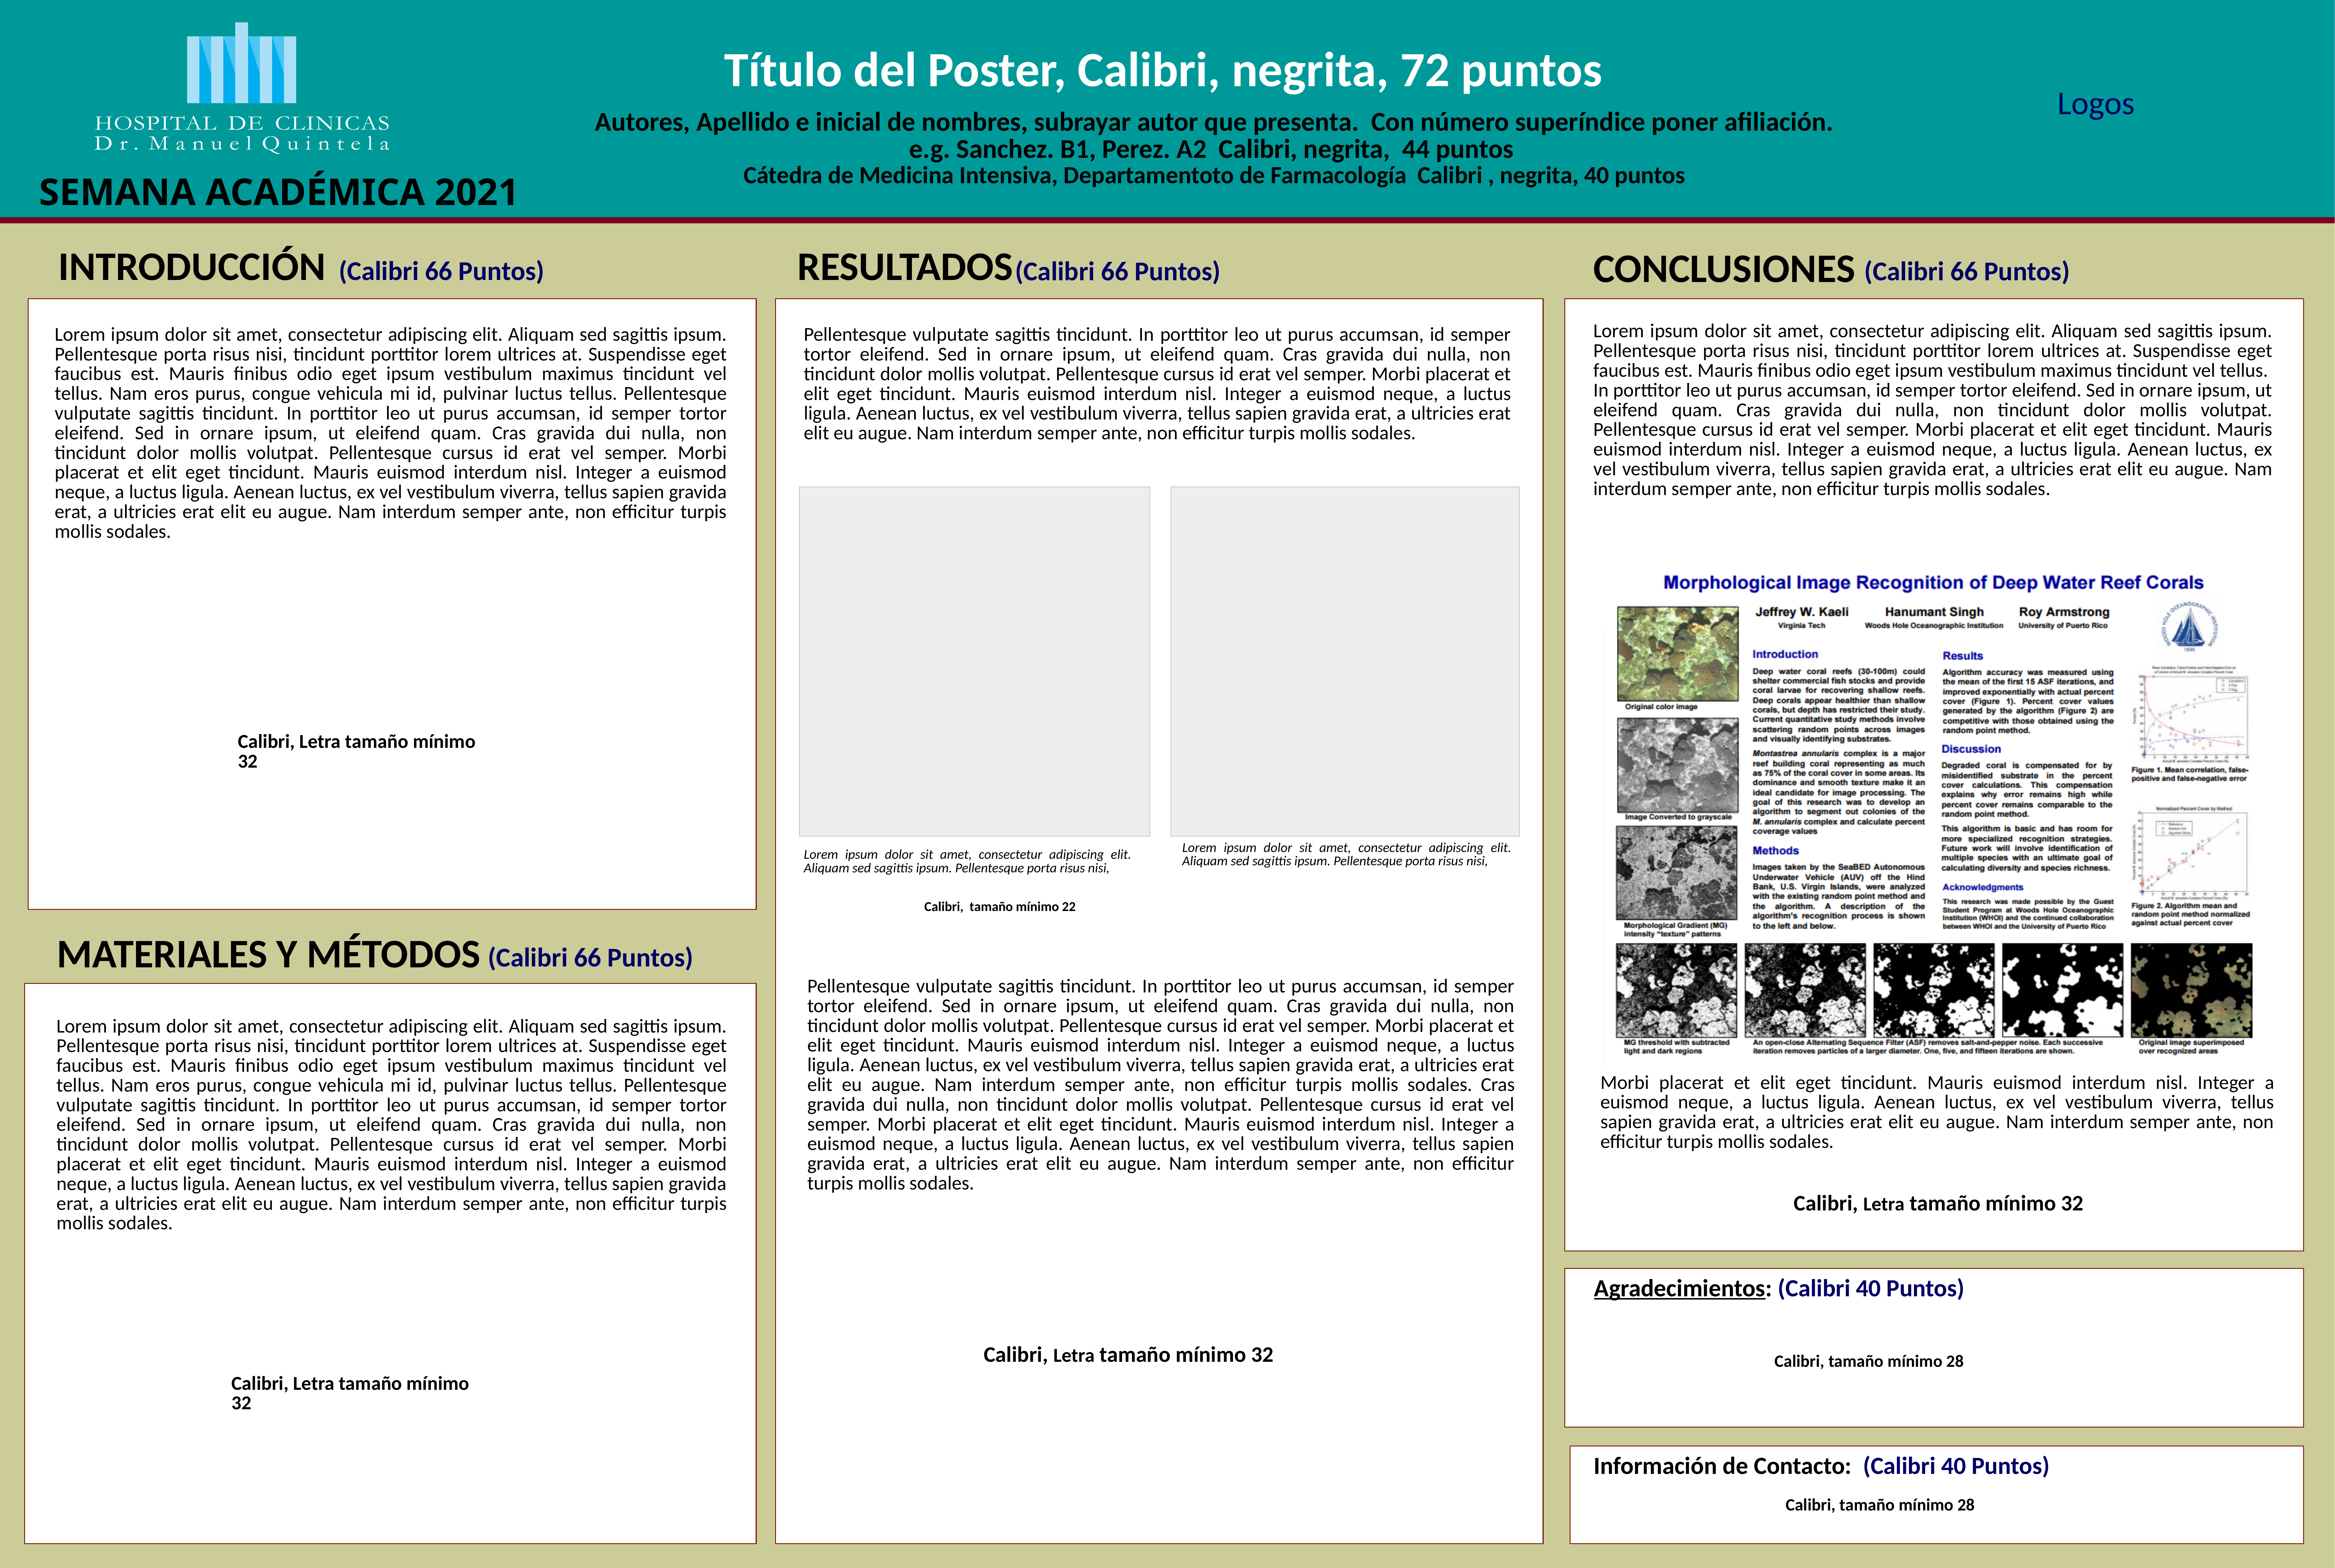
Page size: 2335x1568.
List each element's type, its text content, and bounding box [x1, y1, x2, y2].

text_box Calibri, Letra tamaño mínimo 32 [227, 1373, 498, 1401]
text_box Información de Contacto: (Calibri 40 Puntos) [1589, 1453, 2054, 1495]
text_box Calibri, Letra tamaño mínimo 32 [979, 1343, 1278, 1375]
text_box [24, 983, 756, 1544]
text_box Lorem ipsum dolor sit amet, consectetur adipiscing elit. Aliquam sed sagittis ipsum. Pellentesque porta risus nisi, [799, 847, 1136, 885]
text_box Agradecimientos: (Calibri 40 Puntos) [1590, 1276, 1969, 1317]
text_box Calibri, tamaño mínimo 28 [1781, 1495, 1979, 1521]
text_box Morbi placerat et elit eget tincidunt. Mauris euismod interdum nisl. Integer a euismod neque, a luctus ligula. Aenean luctus, ex vel vestibulum viverra, tellus sapien gravida erat, a ultricies erat elit eu augue. Nam interdum semper ante, non efficitur turpis mollis sodales. [1596, 1072, 2279, 1173]
text_box Lorem ipsum dolor sit amet, consectetur adipiscing elit. Aliquam sed sagittis ipsum. Pellentesque porta risus nisi, tincidunt porttitor lorem ultrices at. Suspendisse eget faucibus est. Mauris finibus odio eget ipsum vestibulum maximus tincidunt vel tellus. Nam eros purus, congue vehicula mi id, pulvinar luctus tellus. Pellentesque vulputate sagittis tincidunt. In porttitor leo ut purus accumsan, id semper tortor eleifend. Sed in ornare ipsum, ut eleifend quam. Cras gravida dui nulla, non tincidunt dolor mollis volutpat. Pellentesque cursus id erat vel semper. Morbi placerat et elit eget tincidunt. Mauris euismod interdum nisl. Integer a euismod neque, a luctus ligula. Aenean luctus, ex vel vestibulum viverra, tellus sapien gravida erat, a ultricies erat elit eu augue. Nam interdum semper ante, non efficitur turpis mollis sodales. [50, 324, 732, 620]
text_box (Calibri 66 Puntos) [1860, 258, 2084, 295]
text_box (Calibri 66 Puntos) [483, 944, 708, 982]
text_box [1565, 299, 2304, 1251]
text_box [1570, 1446, 2304, 1544]
text_box [775, 299, 1543, 1544]
text_box [1565, 1268, 2304, 1427]
text_box (Calibri 66 Puntos) [334, 258, 559, 295]
text_box Pellentesque vulputate sagittis tincidunt. In porttitor leo ut purus accumsan, id semper tortor eleifend. Sed in ornare ipsum, ut eleifend quam. Cras gravida dui nulla, non tincidunt dolor mollis volutpat. Pellentesque cursus id erat vel semper. Morbi placerat et elit eget tincidunt. Mauris euismod interdum nisl. Integer a euismod neque, a luctus ligula. Aenean luctus, ex vel vestibulum viverra, tellus sapien gravida erat, a ultricies erat elit eu augue. Nam interdum semper ante, non efficitur turpis mollis sodales. Cras gravida dui nulla, non tincidunt dolor mollis volutpat. Pellentesque cursus id erat vel semper. Morbi placerat et elit eget tincidunt. Mauris euismod interdum nisl. Integer a euismod neque, a luctus ligula. Aenean luctus, ex vel vestibulum viverra, tellus sapien gravida erat, a ultricies erat elit eu augue. Nam interdum semper ante, non efficitur turpis mollis sodales. [803, 976, 1519, 1245]
text_box INTRODUCCIÓN [54, 247, 335, 303]
text_box Título del Poster, Calibri, negrita, 72 puntos [700, 47, 1627, 126]
text_box Lorem ipsum dolor sit amet, consectetur adipiscing elit. Aliquam sed sagittis ipsum. Pellentesque porta risus nisi, tincidunt porttitor lorem ultrices at. Suspendisse eget faucibus est. Mauris finibus odio eget ipsum vestibulum maximus tincidunt vel tellus. In porttitor leo ut purus accumsan, id semper tortor eleifend. Sed in ornare ipsum, ut eleifend quam. Cras gravida dui nulla, non tincidunt dolor mollis volutpat. Pellentesque cursus id erat vel semper. Morbi placerat et elit eget tincidunt. Mauris euismod interdum nisl. Integer a euismod neque, a luctus ligula. Aenean luctus, ex vel vestibulum viverra, tellus sapien gravida erat, a ultricies erat elit eu augue. Nam interdum semper ante, non efficitur turpis mollis sodales. [1589, 320, 2277, 561]
text_box RESULTADOS [793, 247, 1021, 303]
text_box Calibri, tamaño mínimo 28 [1770, 1352, 2028, 1381]
text_box MATERIALES Y MÉTODOS [52, 935, 492, 990]
text_box Calibri, Letra tamaño mínimo 32 [233, 731, 505, 760]
text_box Calibri, tamaño mínimo 22 [920, 899, 1084, 930]
text_box Logos [1983, 87, 2210, 143]
text_box Calibri, Letra tamaño mínimo 32 [1789, 1192, 2088, 1223]
text_box CONCLUSIONES [1589, 249, 1864, 305]
text_box Lorem ipsum dolor sit amet, consectetur adipiscing elit. Aliquam sed sagittis ipsum. Pellentesque porta risus nisi, [1178, 840, 1516, 878]
text_box SEMANA ACADÉMICA 2021 [35, 163, 463, 209]
text_box Lorem ipsum dolor sit amet, consectetur adipiscing elit. Aliquam sed sagittis ipsum. Pellentesque porta risus nisi, tincidunt porttitor lorem ultrices at. Suspendisse eget faucibus est. Mauris finibus odio eget ipsum vestibulum maximus tincidunt vel tellus. Nam eros purus, congue vehicula mi id, pulvinar luctus tellus. Pellentesque vulputate sagittis tincidunt. In porttitor leo ut purus accumsan, id semper tortor eleifend. Sed in ornare ipsum, ut eleifend quam. Cras gravida dui nulla, non tincidunt dolor mollis volutpat. Pellentesque cursus id erat vel semper. Morbi placerat et elit eget tincidunt. Mauris euismod interdum nisl. Integer a euismod neque, a luctus ligula. Aenean luctus, ex vel vestibulum viverra, tellus sapien gravida erat, a ultricies erat elit eu augue. Nam interdum semper ante, non efficitur turpis mollis sodales. [52, 1015, 732, 1312]
picture [56, 6, 429, 163]
text_box Pellentesque vulputate sagittis tincidunt. In porttitor leo ut purus accumsan, id semper tortor eleifend. Sed in ornare ipsum, ut eleifend quam. Cras gravida dui nulla, non tincidunt dolor mollis volutpat. Pellentesque cursus id erat vel semper. Morbi placerat et elit eget tincidunt. Mauris euismod interdum nisl. Integer a euismod neque, a luctus ligula. Aenean luctus, ex vel vestibulum viverra, tellus sapien gravida erat, a ultricies erat elit eu augue. Nam interdum semper ante, non efficitur turpis mollis sodales. [799, 324, 1516, 481]
text_box Autores, Apellido e inicial de nombres, subrayar autor que presenta. Con número superíndice poner afiliación. e.g. Sanchez. B1, Perez. A2 Calibri, negrita, 44 puntos Cátedra de Medicina Intensiva, Departamentoto de Farmacología Calibri , negrita, 40 puntos [591, 108, 1839, 220]
text_box [0, 0, 2335, 220]
text_box [28, 299, 756, 910]
text_box (Calibri 66 Puntos) [1011, 258, 1235, 295]
picture [1589, 561, 2279, 1066]
